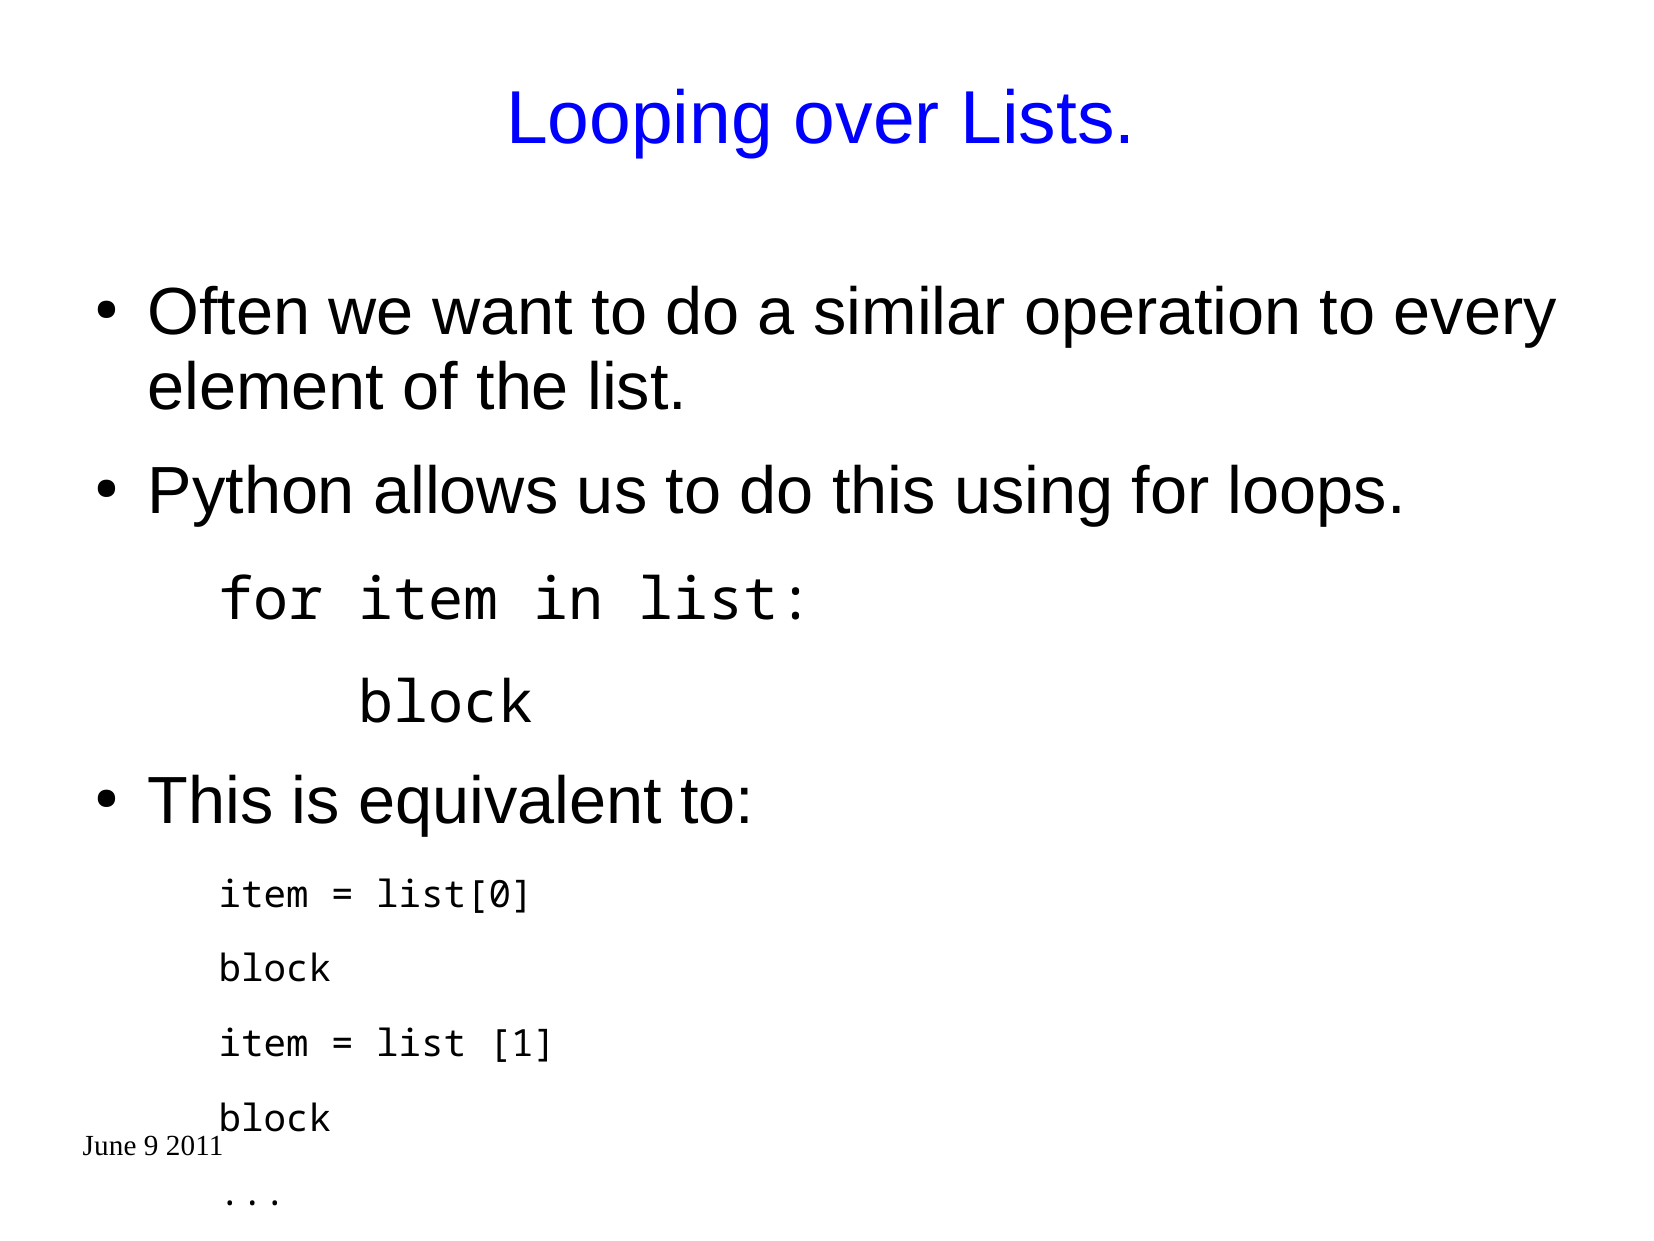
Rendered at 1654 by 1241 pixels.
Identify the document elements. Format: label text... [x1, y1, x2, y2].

title Looping over Lists. [76, 58, 1565, 178]
list Often we want to do a similar operation to every element of the list. Python allows us to do this using for loops. for item in list: block This is equivalent to: item = list[0] block item = list [1] block ... [76, 274, 1565, 1107]
